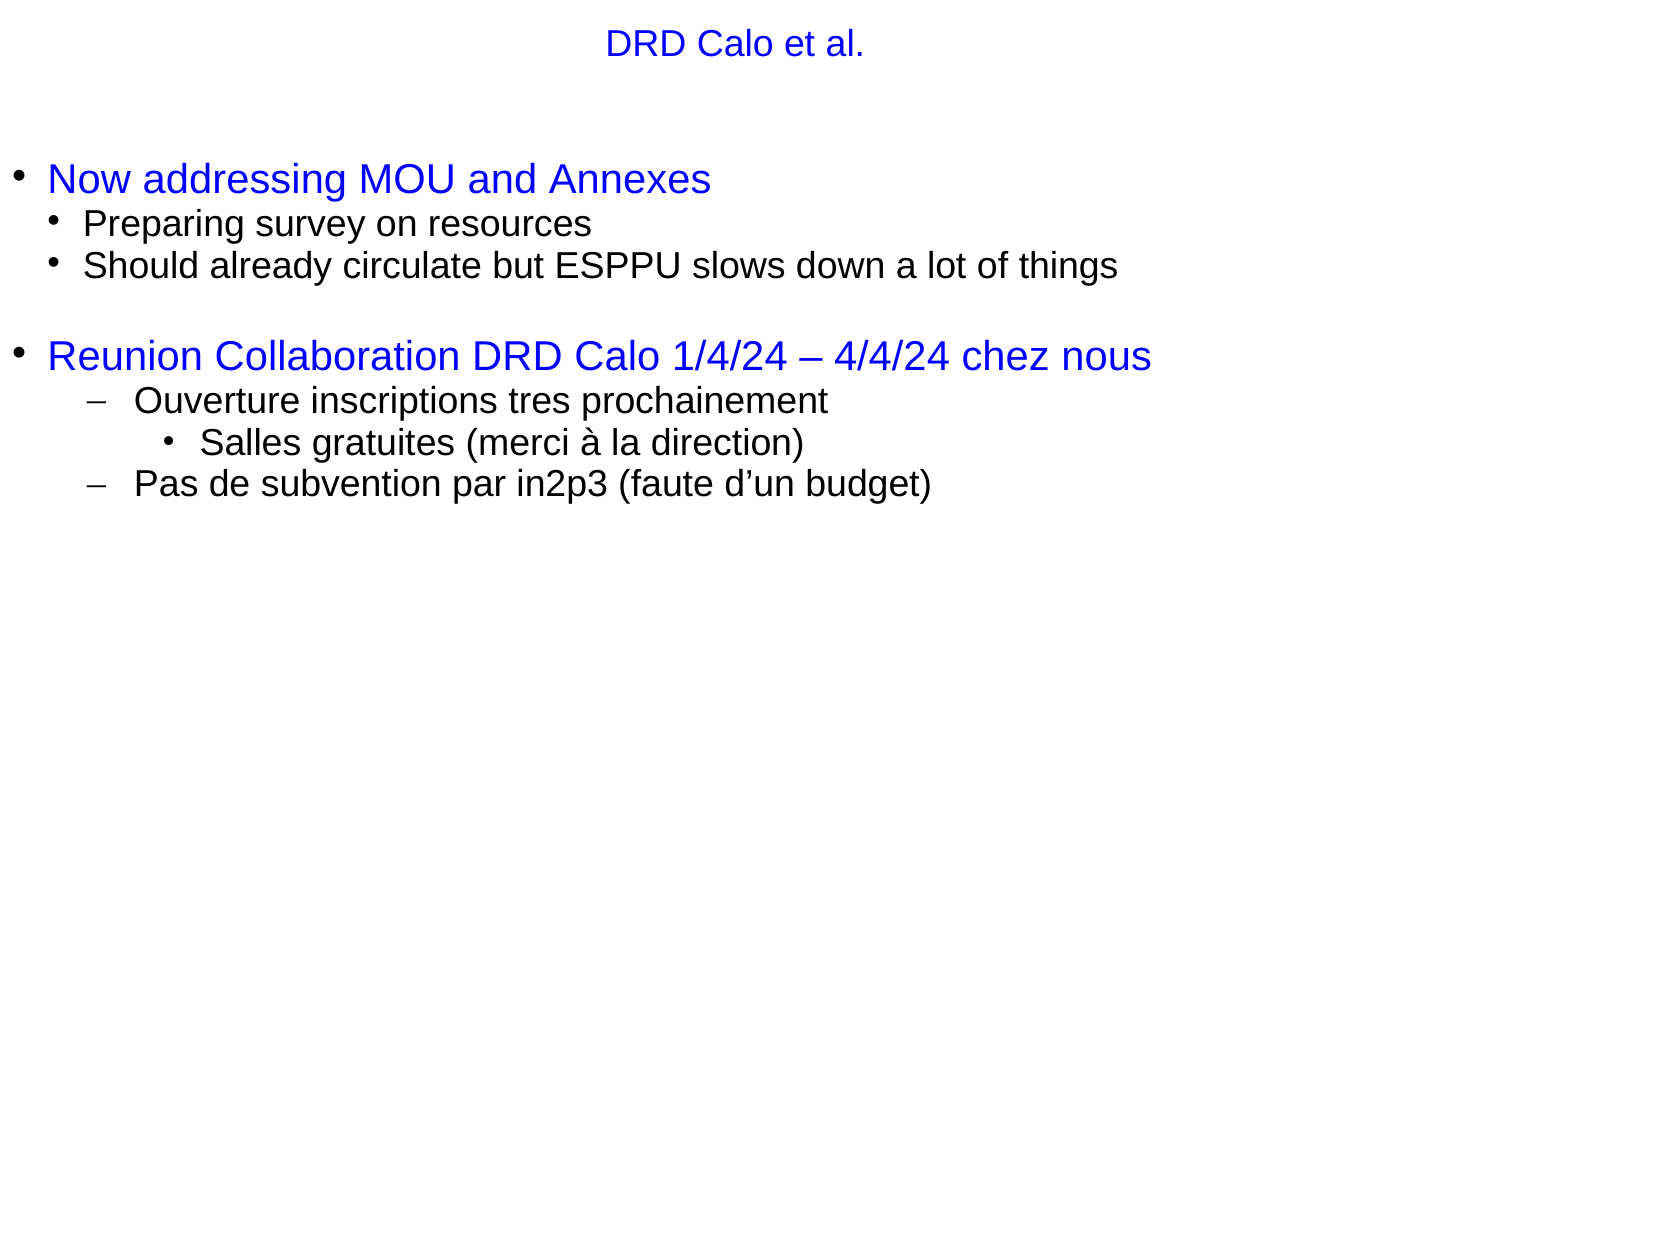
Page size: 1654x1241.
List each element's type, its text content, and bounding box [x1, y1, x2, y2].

text_box DRD Calo et al. [590, 13, 1063, 91]
text_box Now addressing MOU and Annexes Preparing survey on resources Should already circulate but ESPPU slows down a lot of things Reunion Collaboration DRD Calo 1/4/24 – 4/4/24 chez nous Ouverture inscriptions tres prochainement Salles gratuites (merci à la direction) Pas de subvention par in2p3 (faute d’un budget) [0, 99, 1654, 1241]
